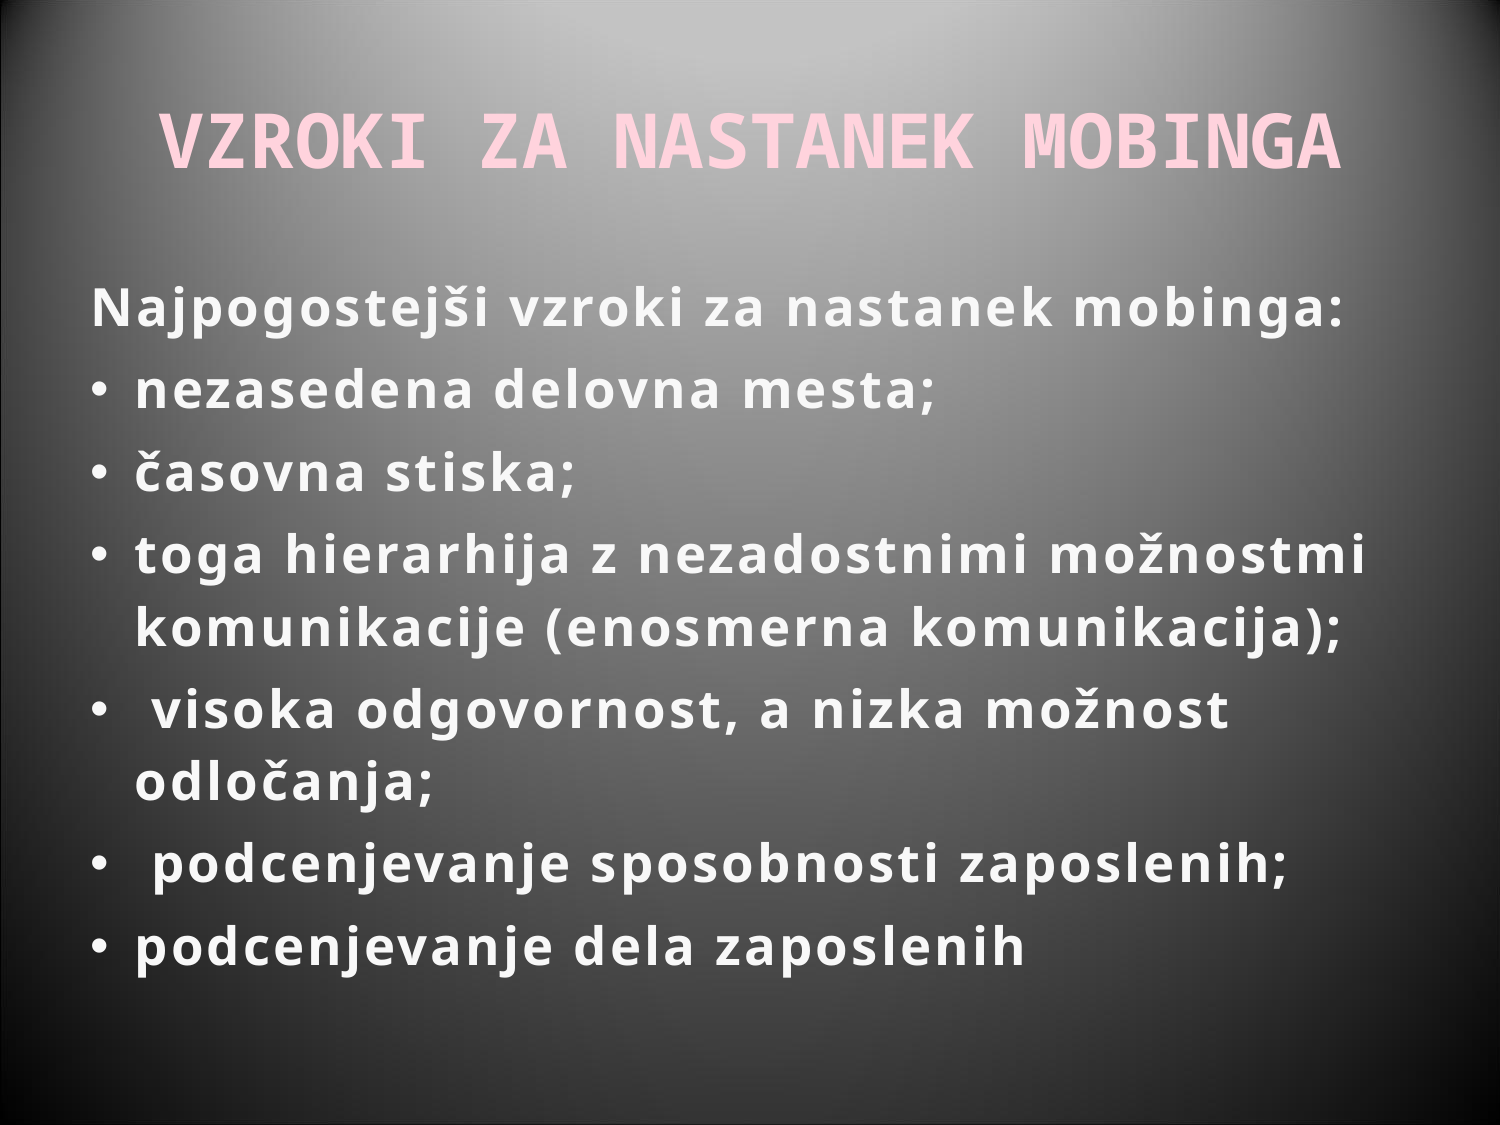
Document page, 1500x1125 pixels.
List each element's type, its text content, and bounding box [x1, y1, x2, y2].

picture [0, 0, 1500, 1125]
title VZROKI ZA NASTANEK MOBINGA [75, 45, 1425, 233]
list Najpogostejši vzroki za nastanek mobinga: nezasedena delovna mesta; časovna stiska; toga hierarhija z nezadostnimi možnostmi komunikacije (enosmerna komunikacija); visoka odgovornost, a nizka možnost odločanja; podcenjevanje sposobnosti zaposlenih; podcenjevanje dela zaposlenih [75, 262, 1425, 1005]
